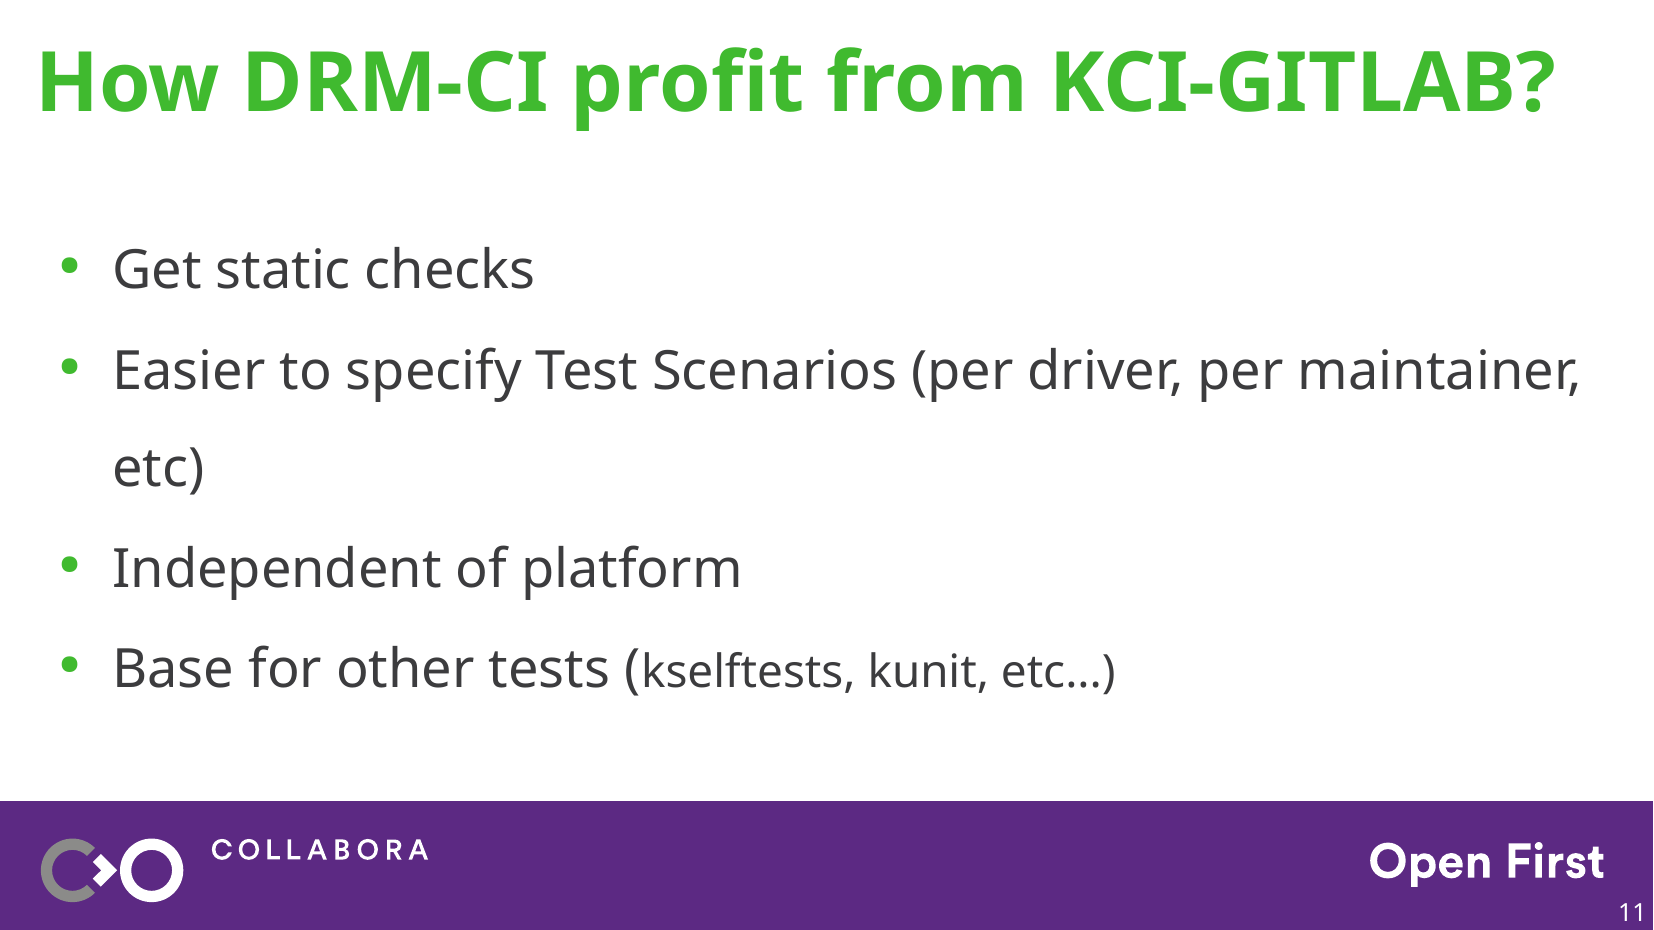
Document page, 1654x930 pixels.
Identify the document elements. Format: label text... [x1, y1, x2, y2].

title How DRM-CI profit from KCI-GITLAB? [35, 28, 1608, 192]
list Get static checks Easier to specify Test Scenarios (per driver, per maintainer, etc) Independent of platform Base for other tests (kselftests, kunit, etc...) [41, 202, 1613, 846]
